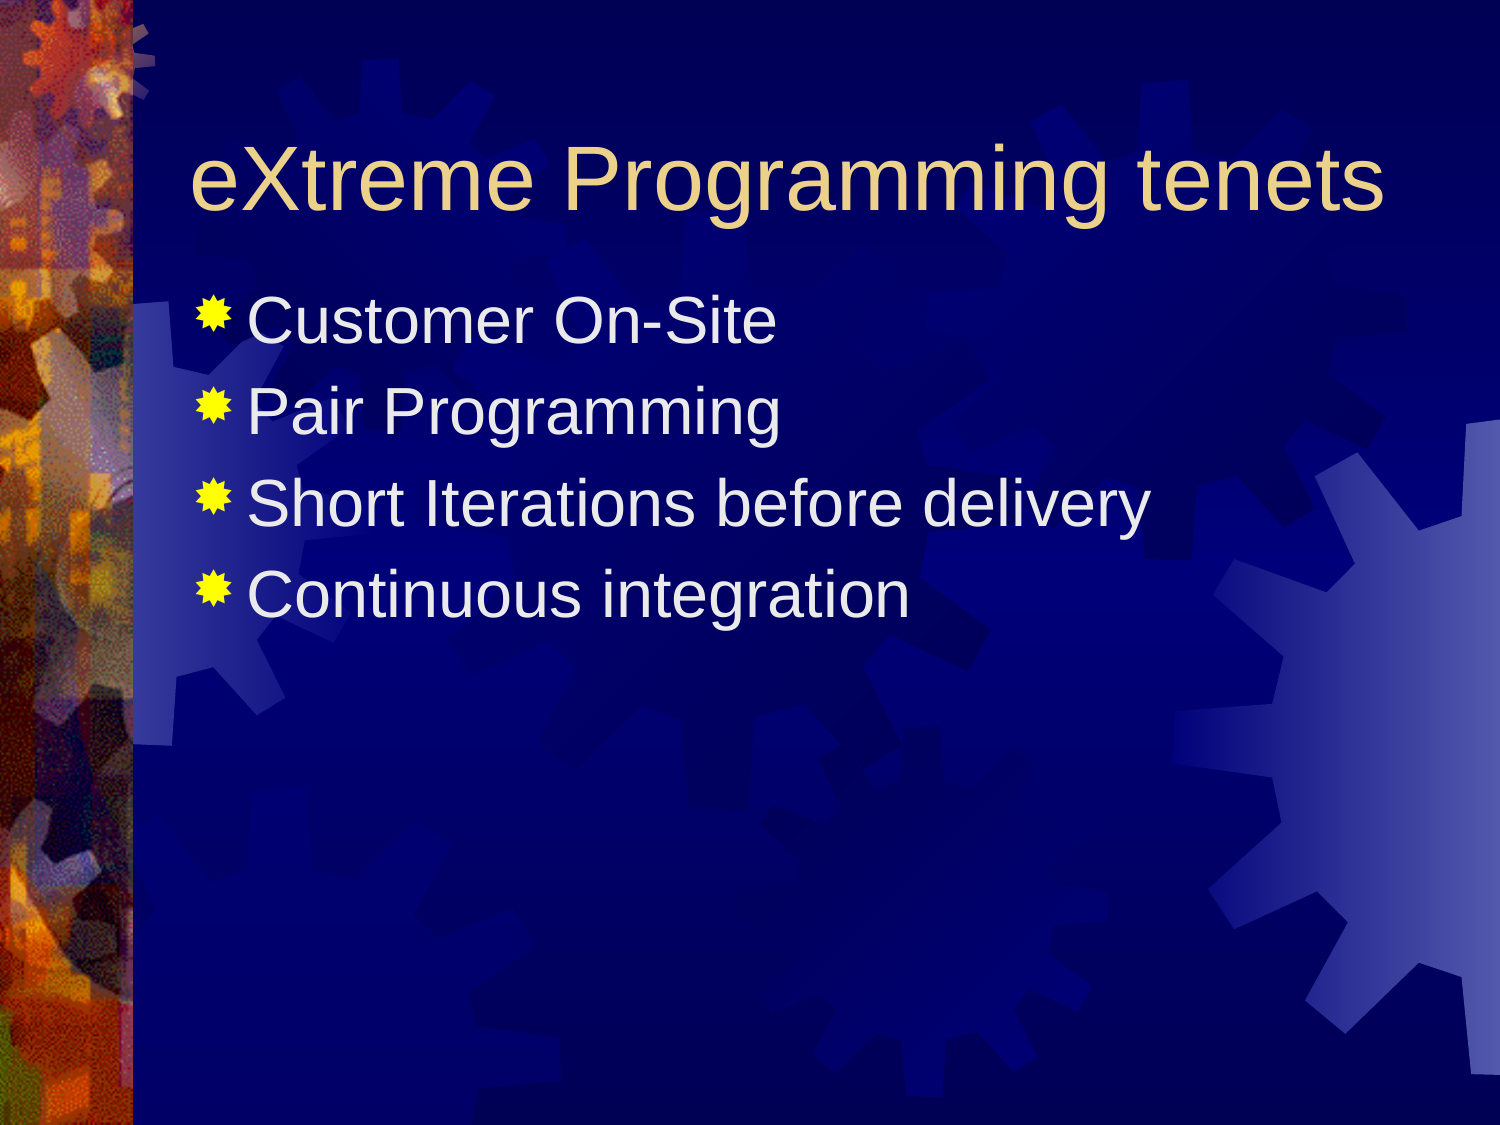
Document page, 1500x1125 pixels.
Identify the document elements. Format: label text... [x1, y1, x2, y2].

title eXtreme Programming tenets [174, 49, 1450, 238]
list Customer On-Site Pair Programming Short Iterations before delivery Continuous integration [174, 275, 1450, 951]
picture [0, 0, 133, 1125]
